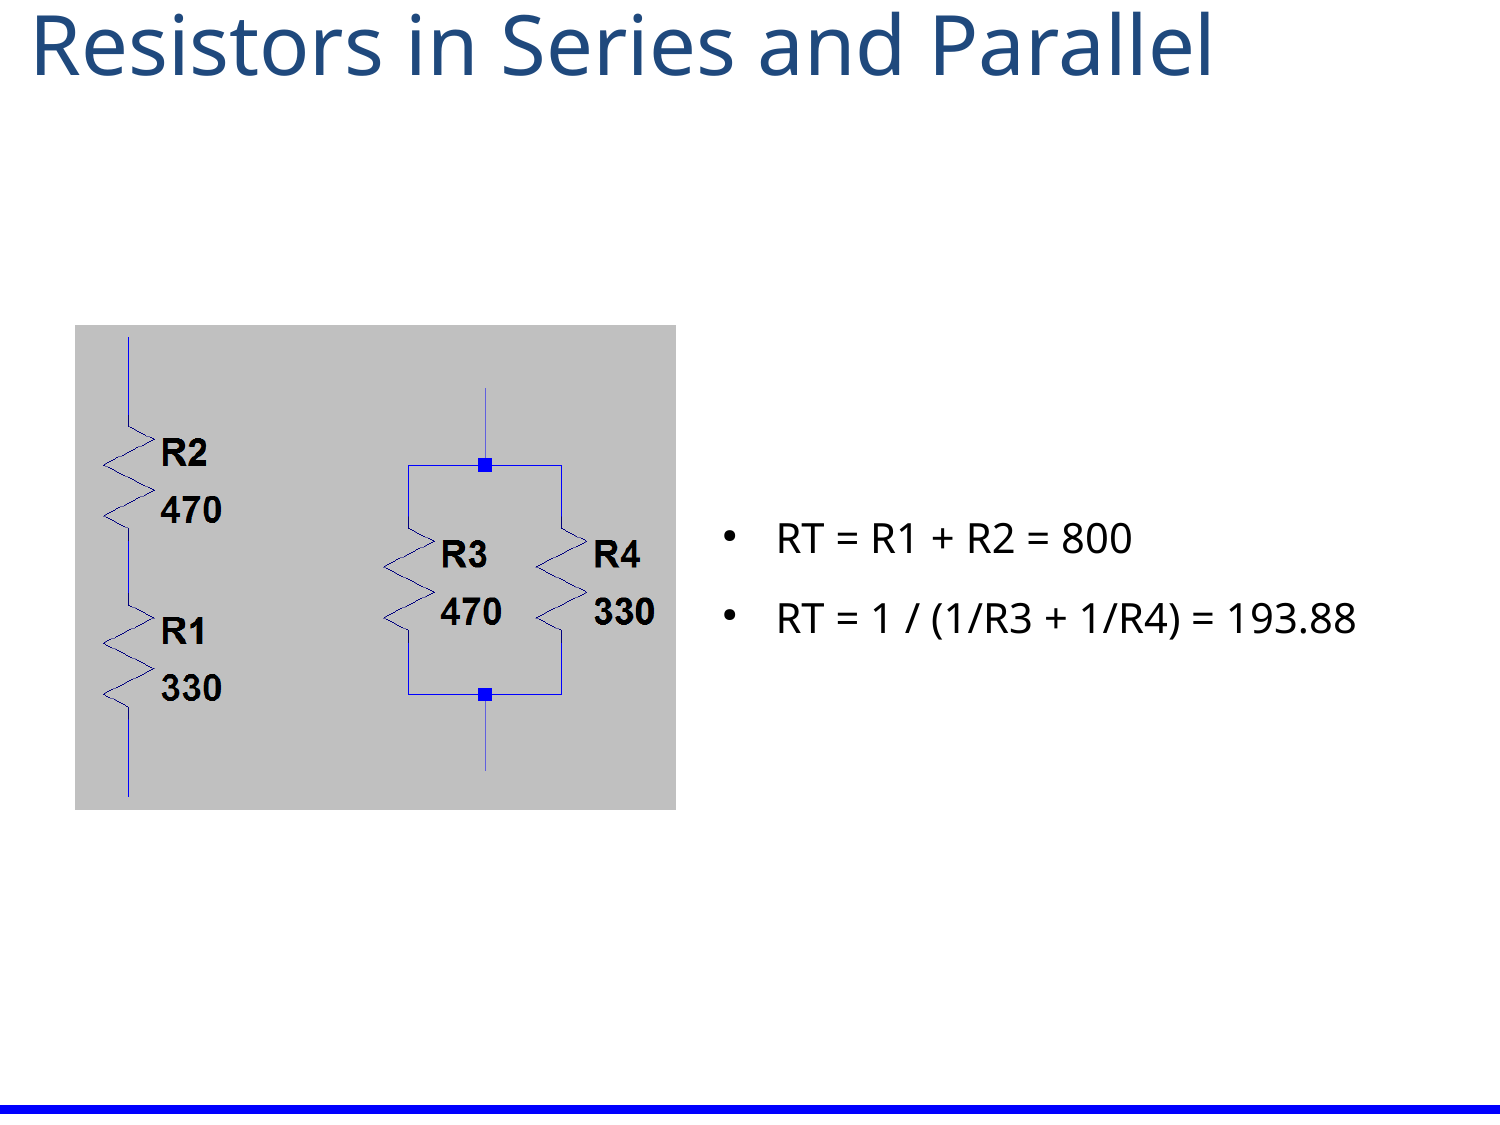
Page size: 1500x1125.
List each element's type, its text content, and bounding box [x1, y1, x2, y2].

picture [75, 325, 676, 811]
title Resistors in Series and Parallel [15, 0, 1441, 180]
list RT = R1 + R2 = 800 RT = 1 / (1/R3 + 1/R4) = 193.88 [690, 404, 1471, 796]
